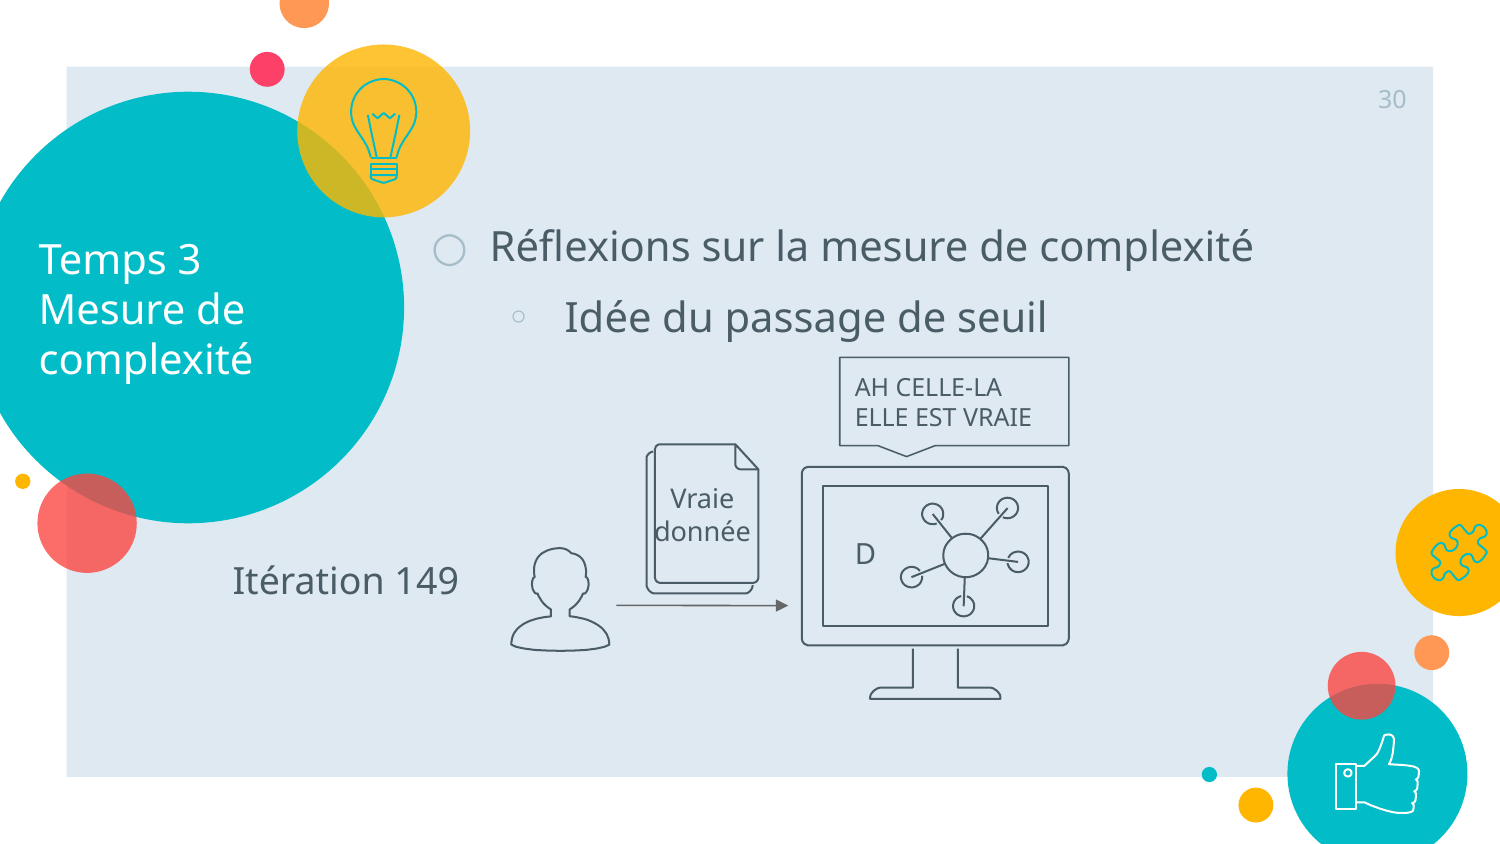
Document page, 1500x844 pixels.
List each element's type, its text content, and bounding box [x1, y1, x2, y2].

text_box Itération 149 [209, 542, 483, 631]
text_box AH CELLE-LA ELLE EST VRAIE [839, 357, 1069, 457]
slide_number <number> [1331, 68, 1422, 134]
text_box Vraie donnée [638, 466, 767, 580]
text_box D [839, 520, 901, 594]
list Réflexions sur la mesure de complexité Idée du passage de seuil [399, 205, 1339, 383]
title Temps 3 Mesure de complexité [23, 91, 375, 524]
